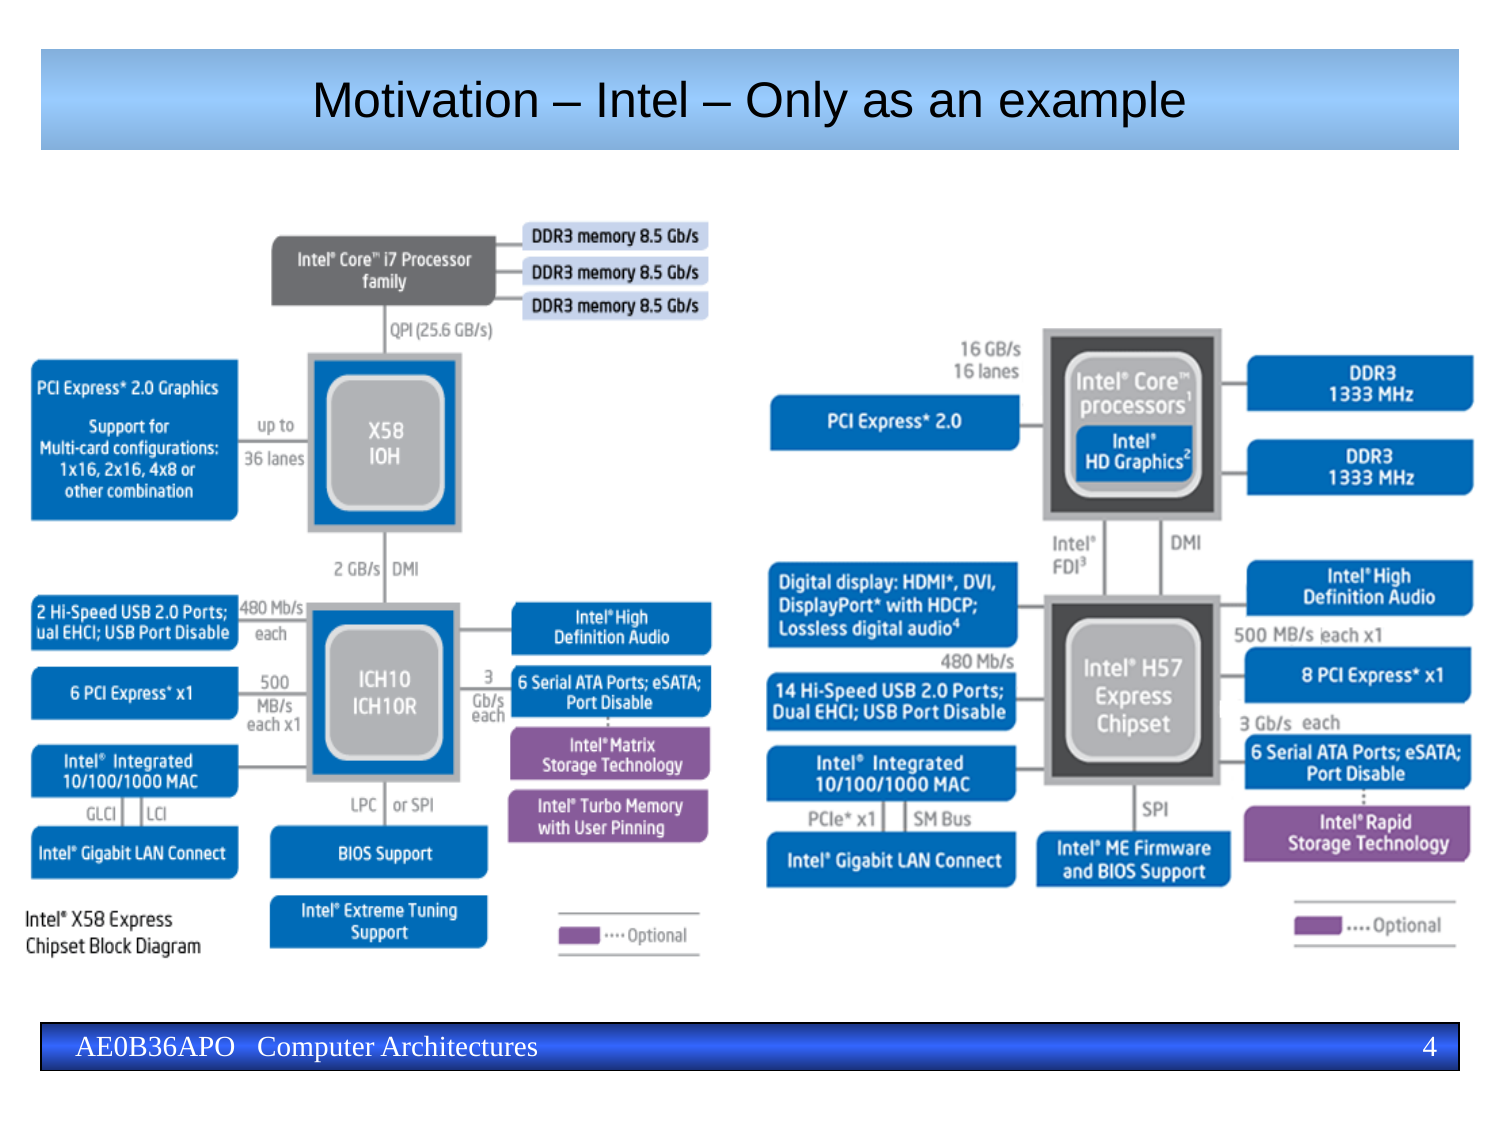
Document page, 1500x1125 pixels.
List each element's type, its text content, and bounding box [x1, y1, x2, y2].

picture [23, 210, 714, 966]
title Motivation – Intel – Only as an example [41, 49, 1459, 150]
picture [761, 328, 1477, 953]
